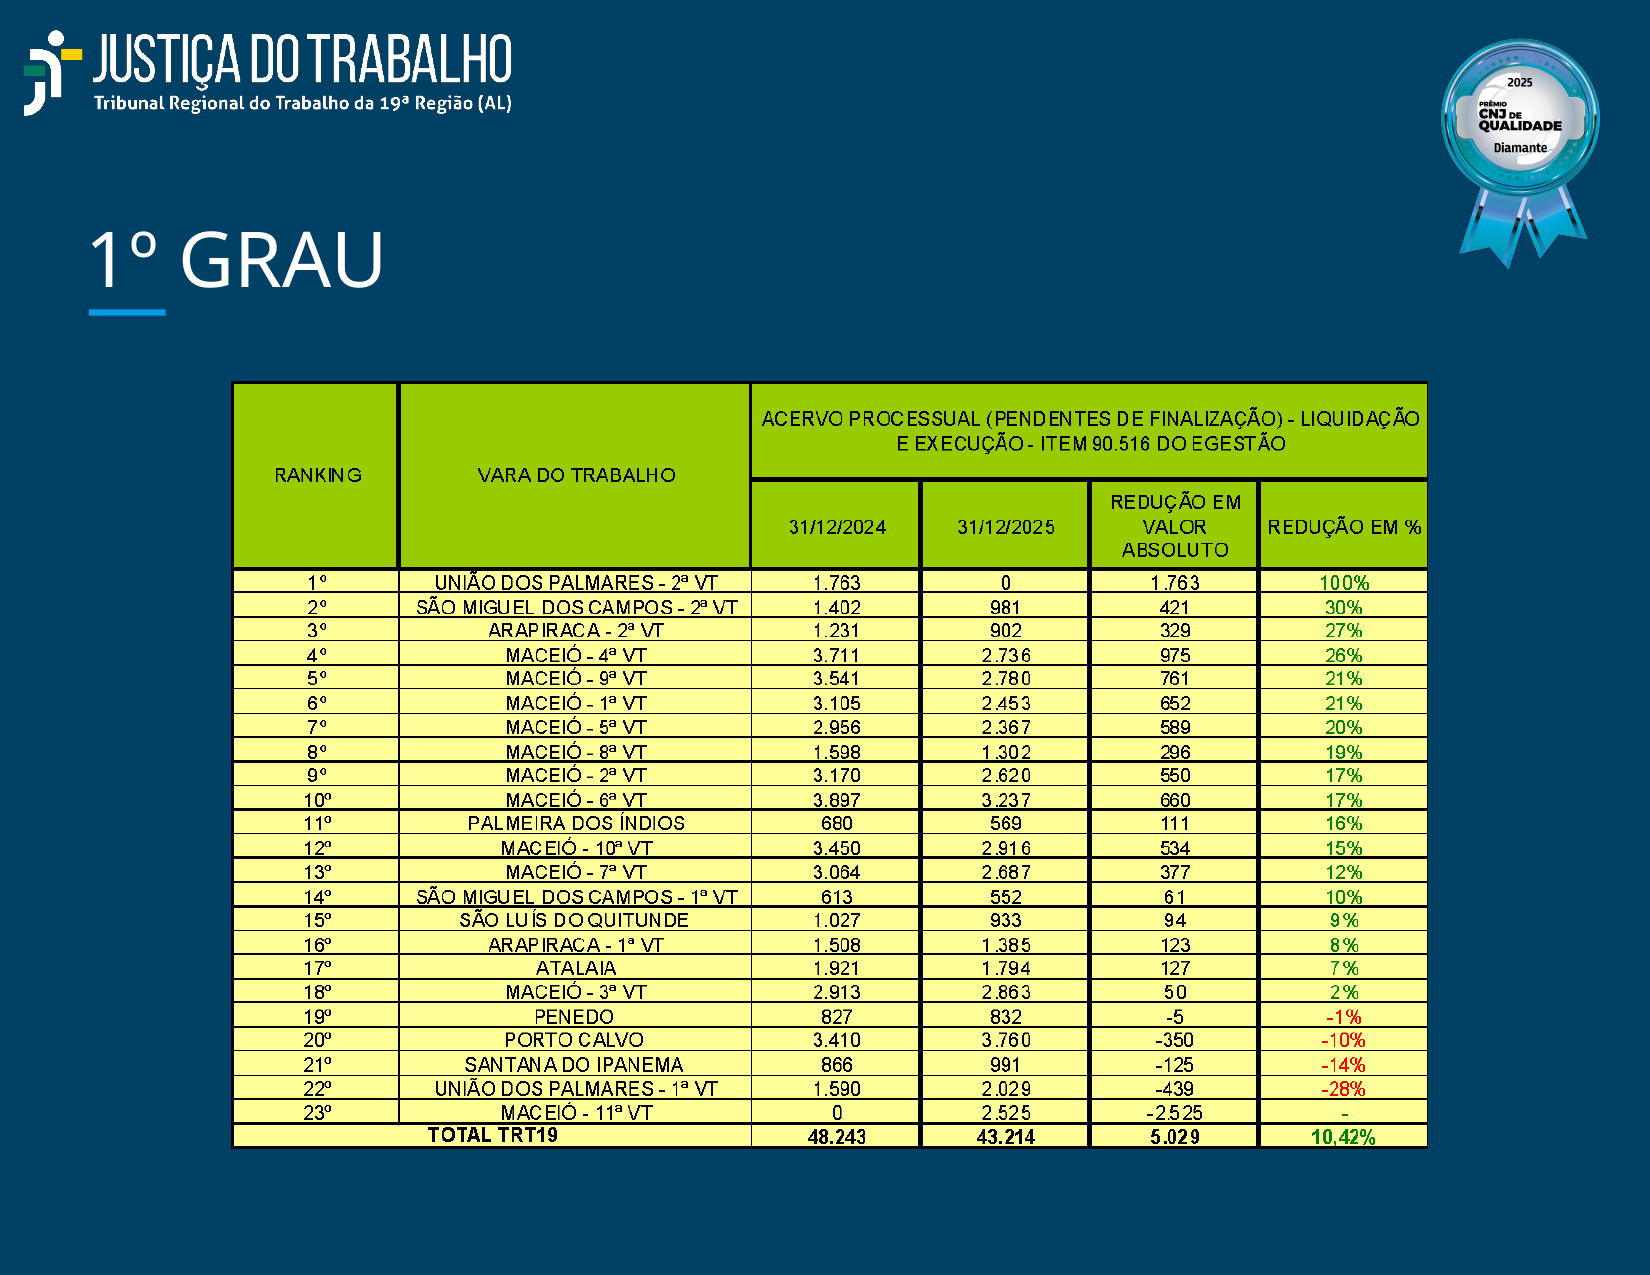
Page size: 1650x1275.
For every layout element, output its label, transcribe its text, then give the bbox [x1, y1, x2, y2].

picture [24, 30, 511, 116]
title 1º GRAU [66, 158, 793, 322]
picture [231, 381, 1428, 1149]
picture [1440, 37, 1601, 271]
